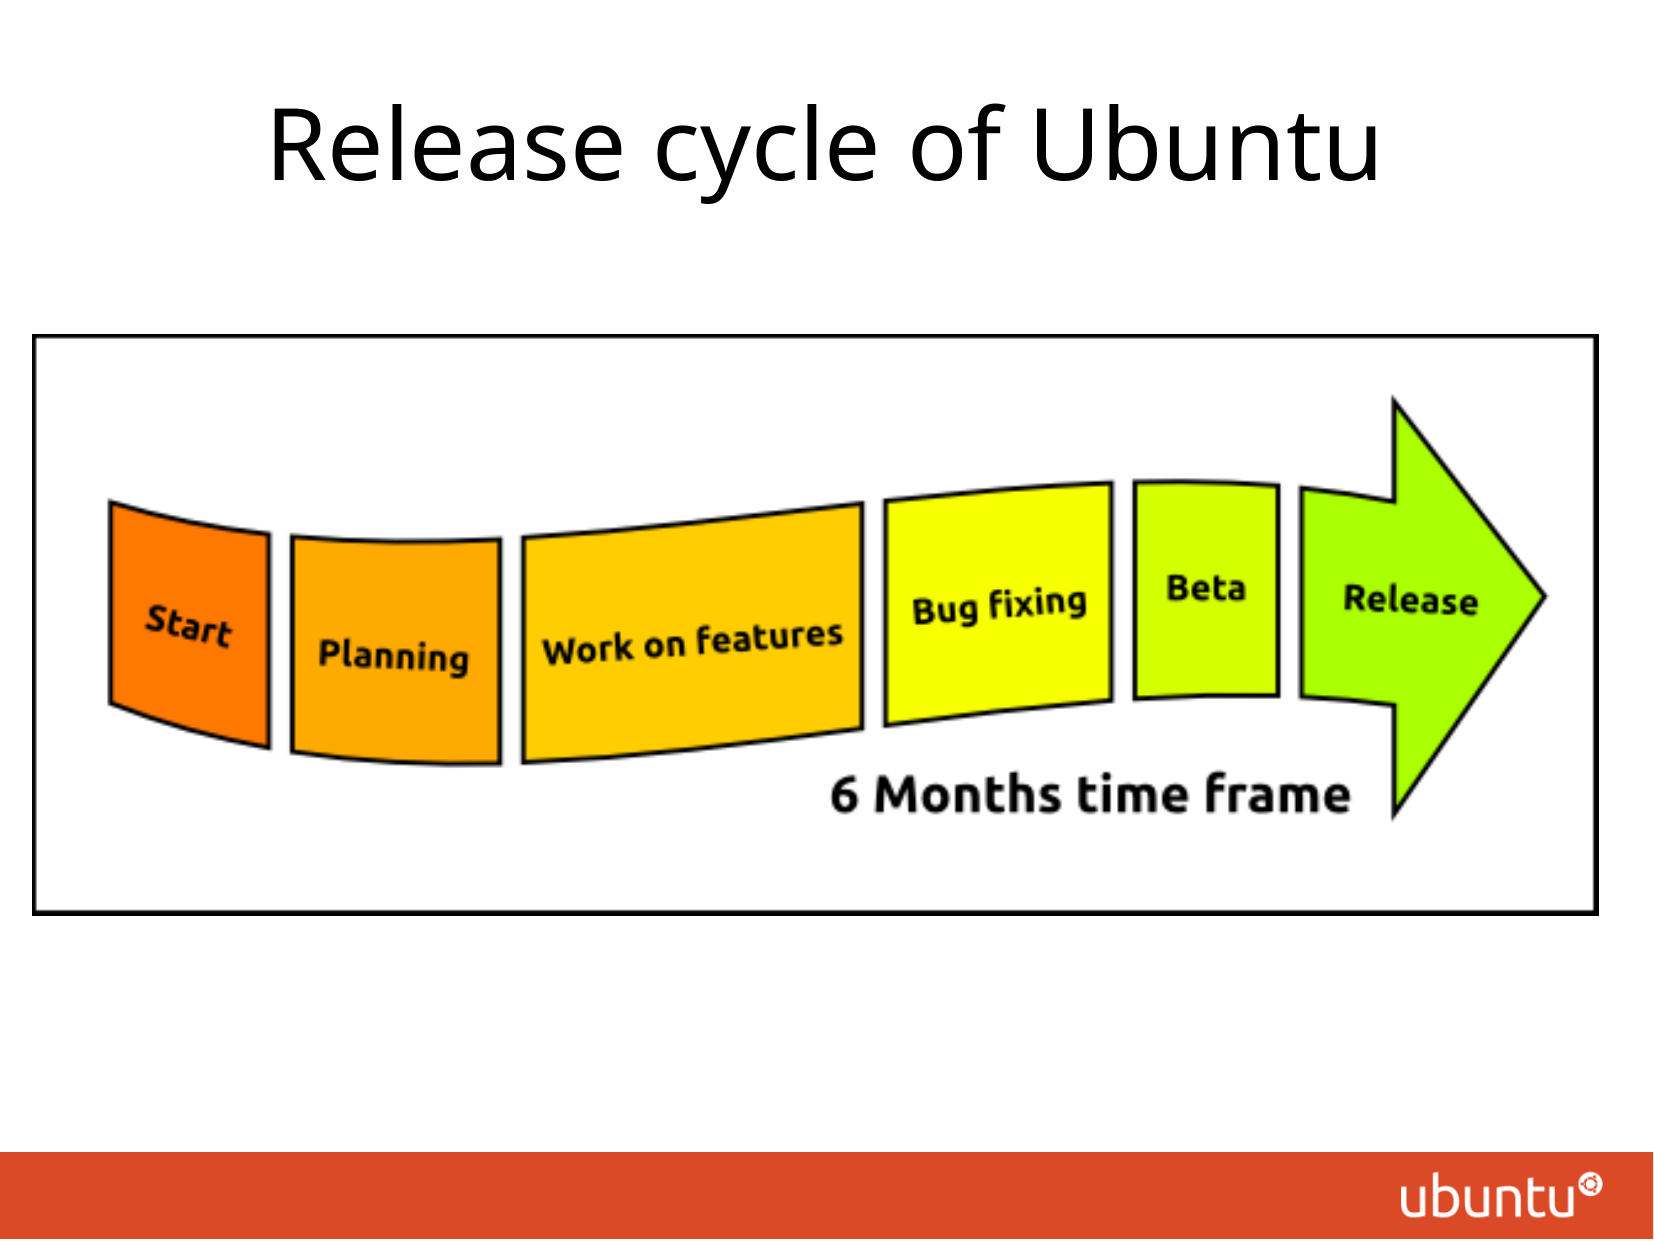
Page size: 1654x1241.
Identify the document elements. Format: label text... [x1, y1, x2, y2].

picture [0, 1152, 1654, 1239]
picture [32, 334, 1599, 916]
title Release cycle of Ubuntu [56, 85, 1595, 210]
